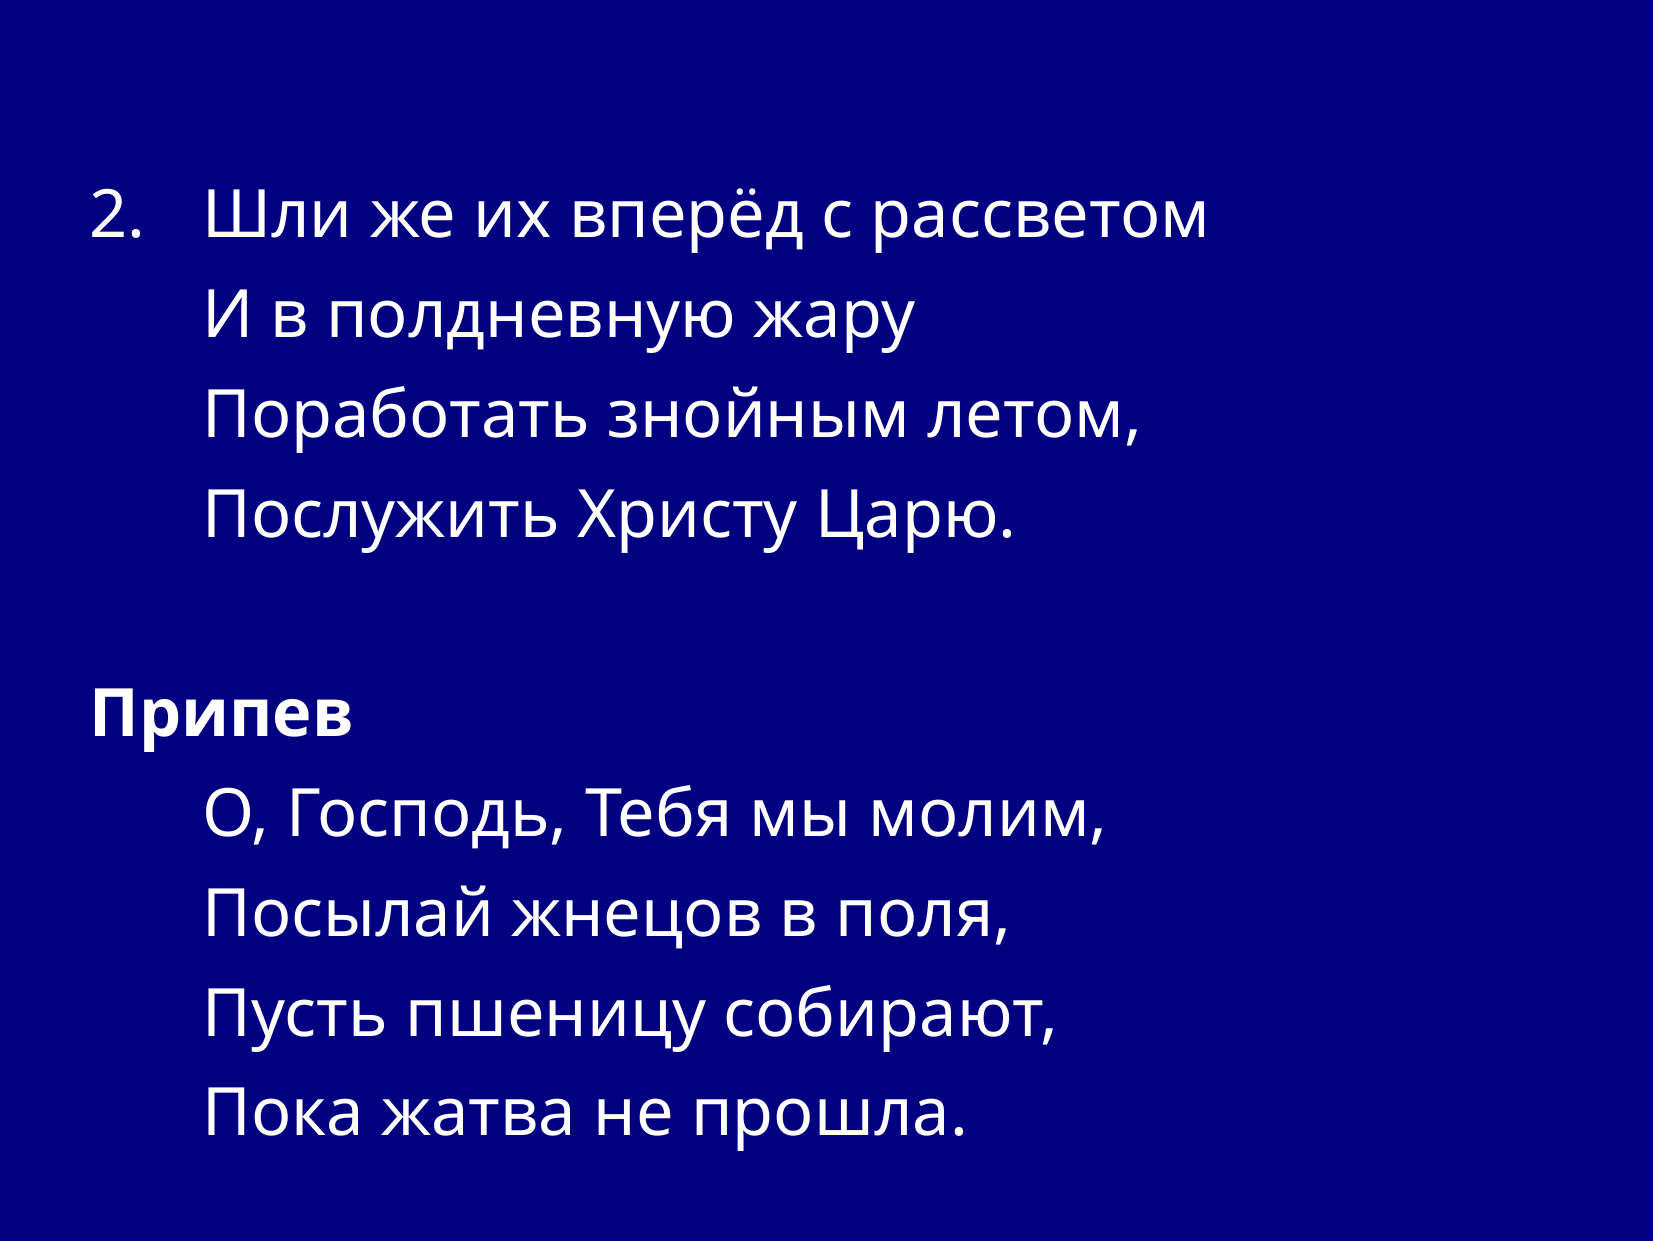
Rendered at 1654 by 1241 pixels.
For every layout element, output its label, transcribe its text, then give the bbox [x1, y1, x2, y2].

text_box 2. Шли же их вперёд с рассветом И в полдневную жару Поработать знойным летом, Послужить Христу Царю. Припев О, Господь, Тебя мы молим, Посылай жнецов в поля, Пусть пшеницу собирают, Пока жатва не прошла. [75, 150, 1576, 1163]
